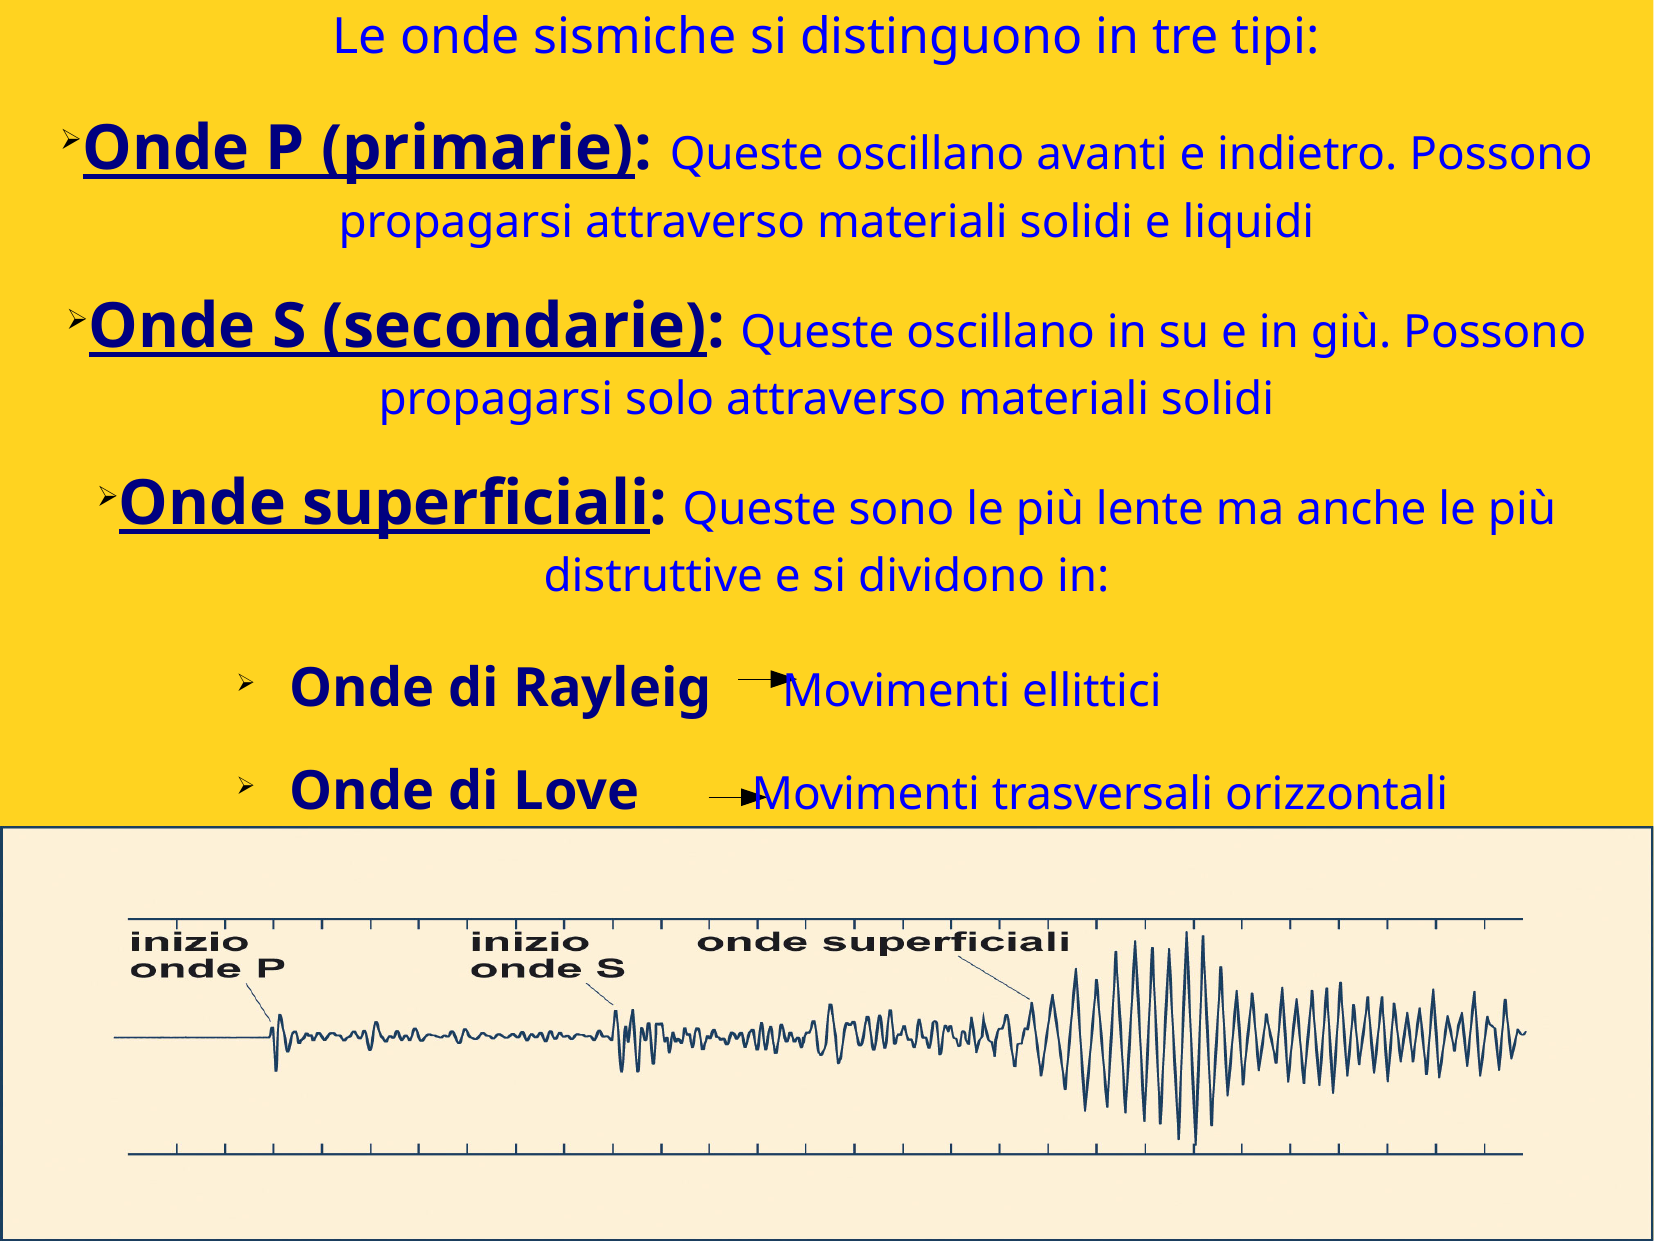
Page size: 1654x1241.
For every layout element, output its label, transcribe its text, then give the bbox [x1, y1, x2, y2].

list Onde di Rayleig Movimenti ellittici Onde di Love Movimenti trasversali orizzontali [218, 648, 1595, 857]
picture [0, 826, 1654, 1241]
list Le onde sismiche si distinguono in tre tipi: Onde P (primarie): Queste oscillano avanti e indietro. Possono propagarsi attraverso materiali solidi e liquidi Onde S (secondarie): Queste oscillano in su e in giù. Possono propagarsi solo attraverso materiali solidi Onde superficiali: Queste sono le più lente ma anche le più distruttive e si dividono in: [0, 0, 1654, 650]
